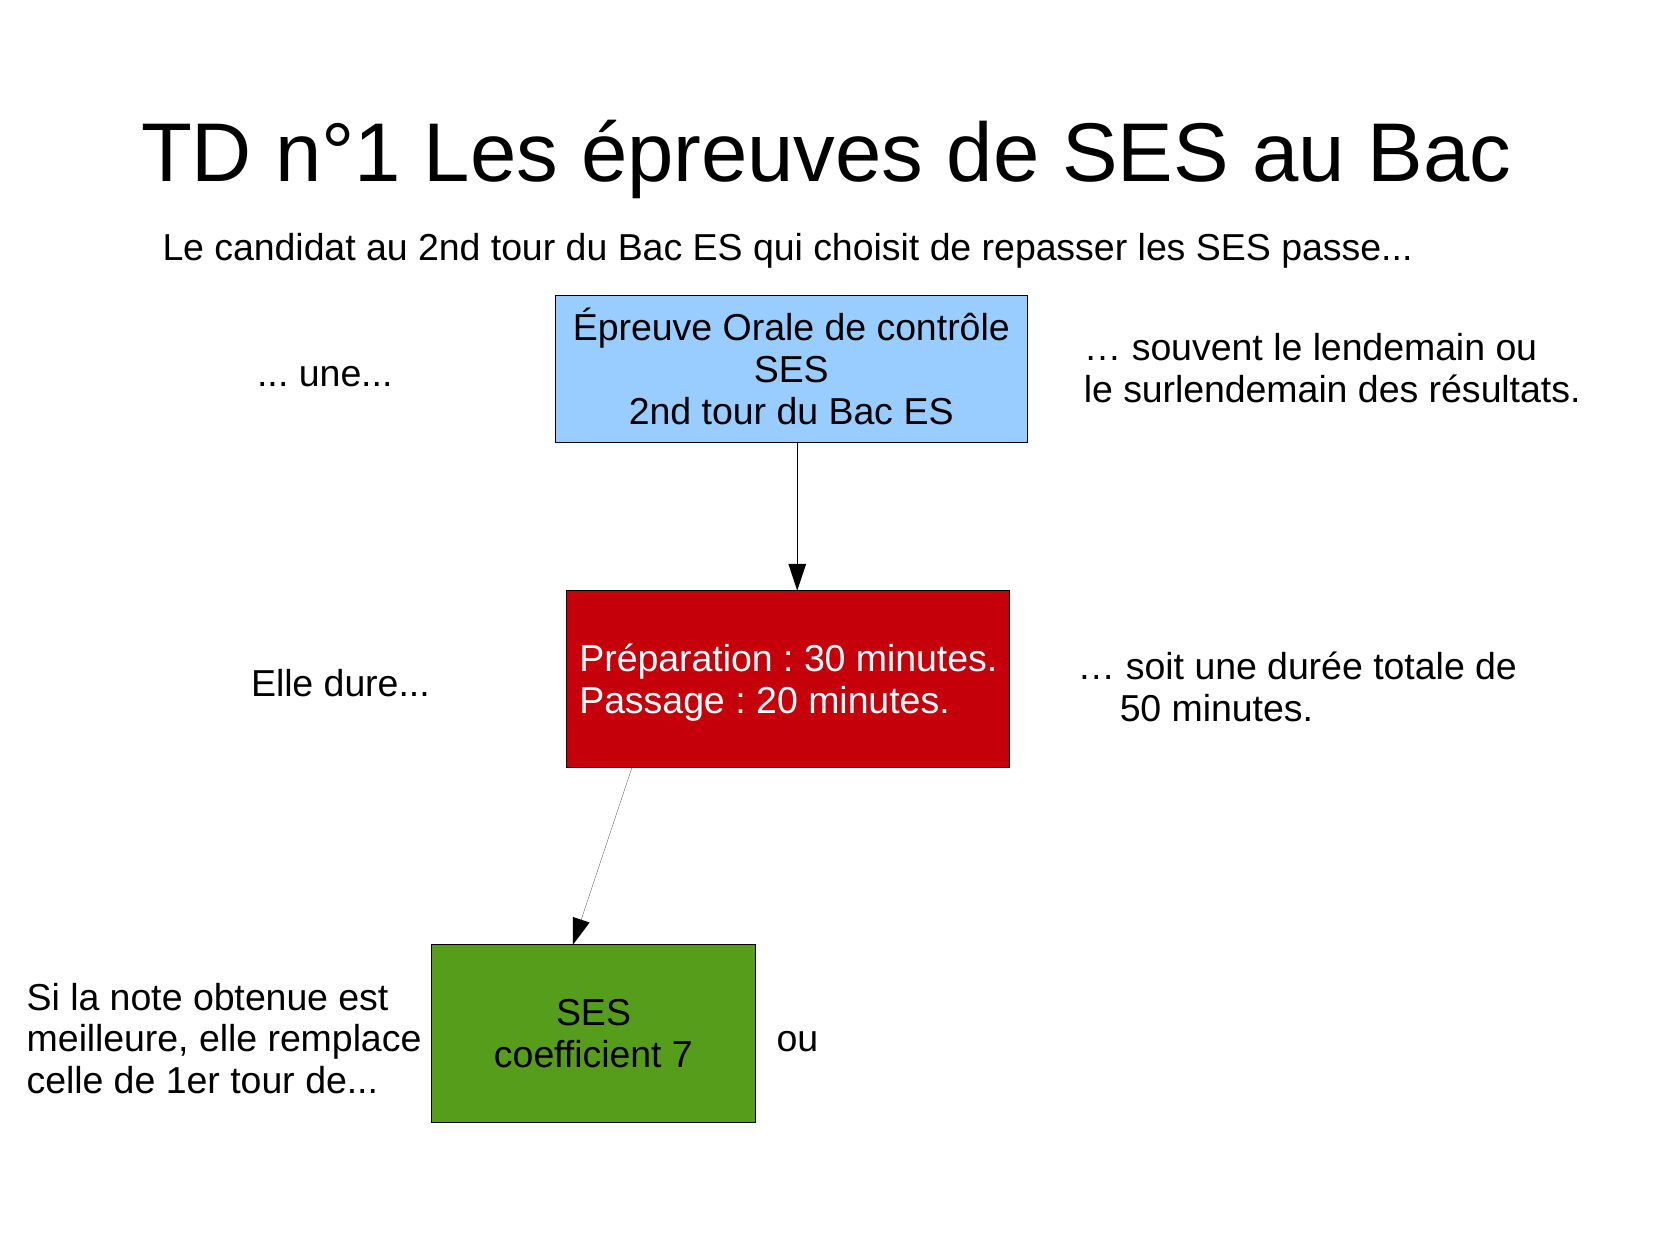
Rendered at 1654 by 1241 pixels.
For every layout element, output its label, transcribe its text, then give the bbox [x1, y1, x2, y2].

title TD n°1 Les épreuves de SES au Bac [82, 49, 1571, 257]
text_box Préparation : 30 minutes. Passage : 20 minutes. [566, 590, 1010, 768]
text_box … soit une durée totale de 50 minutes. [1062, 637, 1533, 737]
text_box ... une... [147, 345, 502, 403]
text_box SES coefficient 7 [431, 944, 756, 1123]
text_box ou [761, 1009, 834, 1067]
text_box Le candidat au 2nd tour du Bac ES qui choisit de repasser les SES passe... [147, 218, 1431, 276]
text_box … souvent le lendemain ou le surlendemain des résultats. [1069, 318, 1597, 418]
text_box Épreuve Orale de contrôle SES 2nd tour du Bac ES [555, 295, 1028, 443]
text_box Si la note obtenue est meilleure, elle remplace celle de 1er tour de... [11, 968, 438, 1110]
text_box Elle dure... [236, 655, 446, 713]
